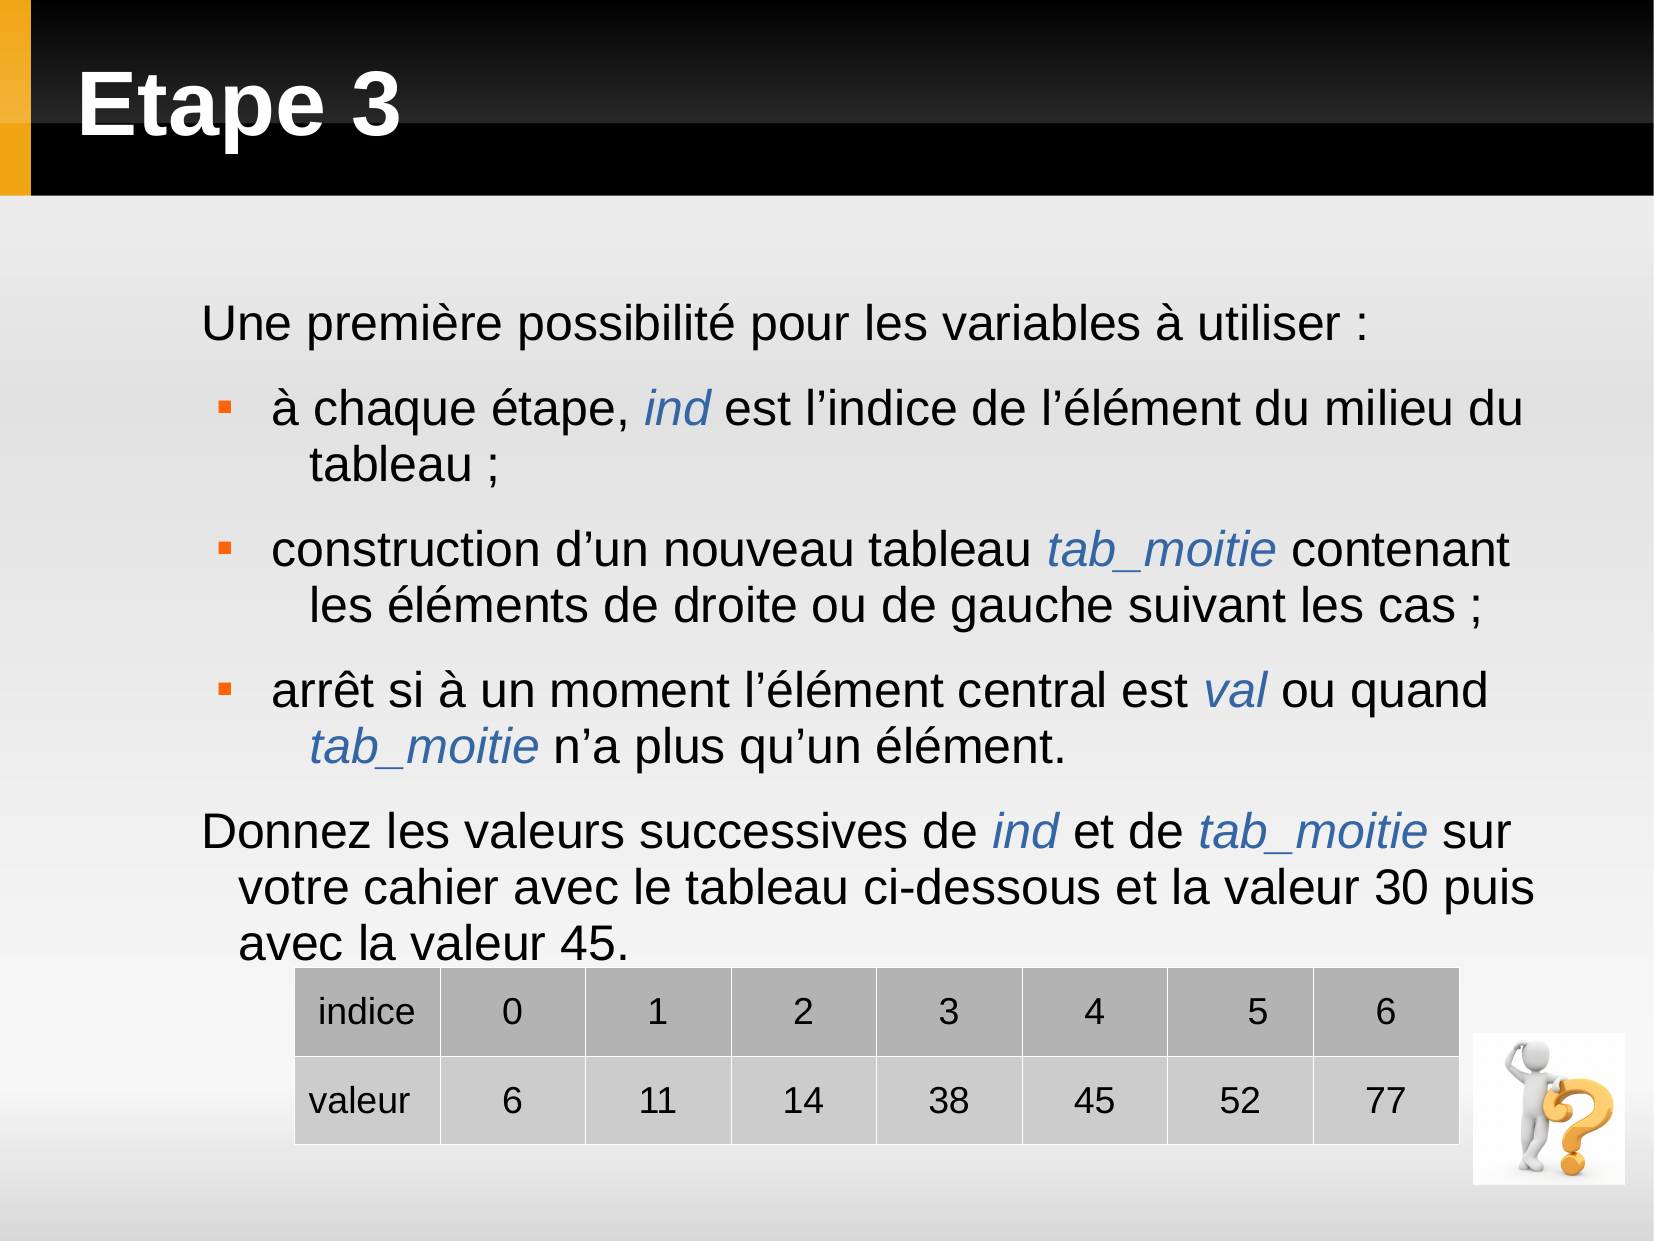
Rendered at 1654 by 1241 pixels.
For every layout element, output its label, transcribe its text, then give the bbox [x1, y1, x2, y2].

table_cell 77 [1314, 1057, 1459, 1144]
table_cell 11 [586, 1057, 731, 1144]
table_header 6 [1314, 968, 1459, 1056]
list Une première possibilité pour les variables à utiliser : à chaque étape, ind est l’indice de l’élément du milieu du tableau ; construction d’un nouveau tableau tab_moitie contenant les éléments de droite ou de gauche suivant les cas ; arrêt si à un moment l’élément central est val ou quand tab_moitie n’a plus qu’un élément. Donnez les valeurs successives de ind et de tab_moitie sur votre cahier avec le tableau ci-dessous et la valeur 30 puis avec la valeur 45. [88, 295, 1577, 1086]
table_header indice [295, 968, 440, 1056]
table_header 5 [1168, 968, 1313, 1056]
table_cell valeur [295, 1057, 440, 1144]
table_cell 52 [1168, 1057, 1313, 1144]
table_cell 38 [877, 1057, 1022, 1144]
table_cell 6 [441, 1057, 585, 1144]
title Etape 3 [76, 0, 1565, 208]
table_cell 14 [732, 1057, 876, 1144]
table_cell 45 [1023, 1057, 1167, 1144]
table_header 2 [732, 968, 876, 1056]
picture [0, 0, 1654, 1241]
table_header 4 [1023, 968, 1167, 1056]
table_header 3 [877, 968, 1022, 1056]
table_header 1 [586, 968, 731, 1056]
table_header 0 [441, 968, 585, 1056]
